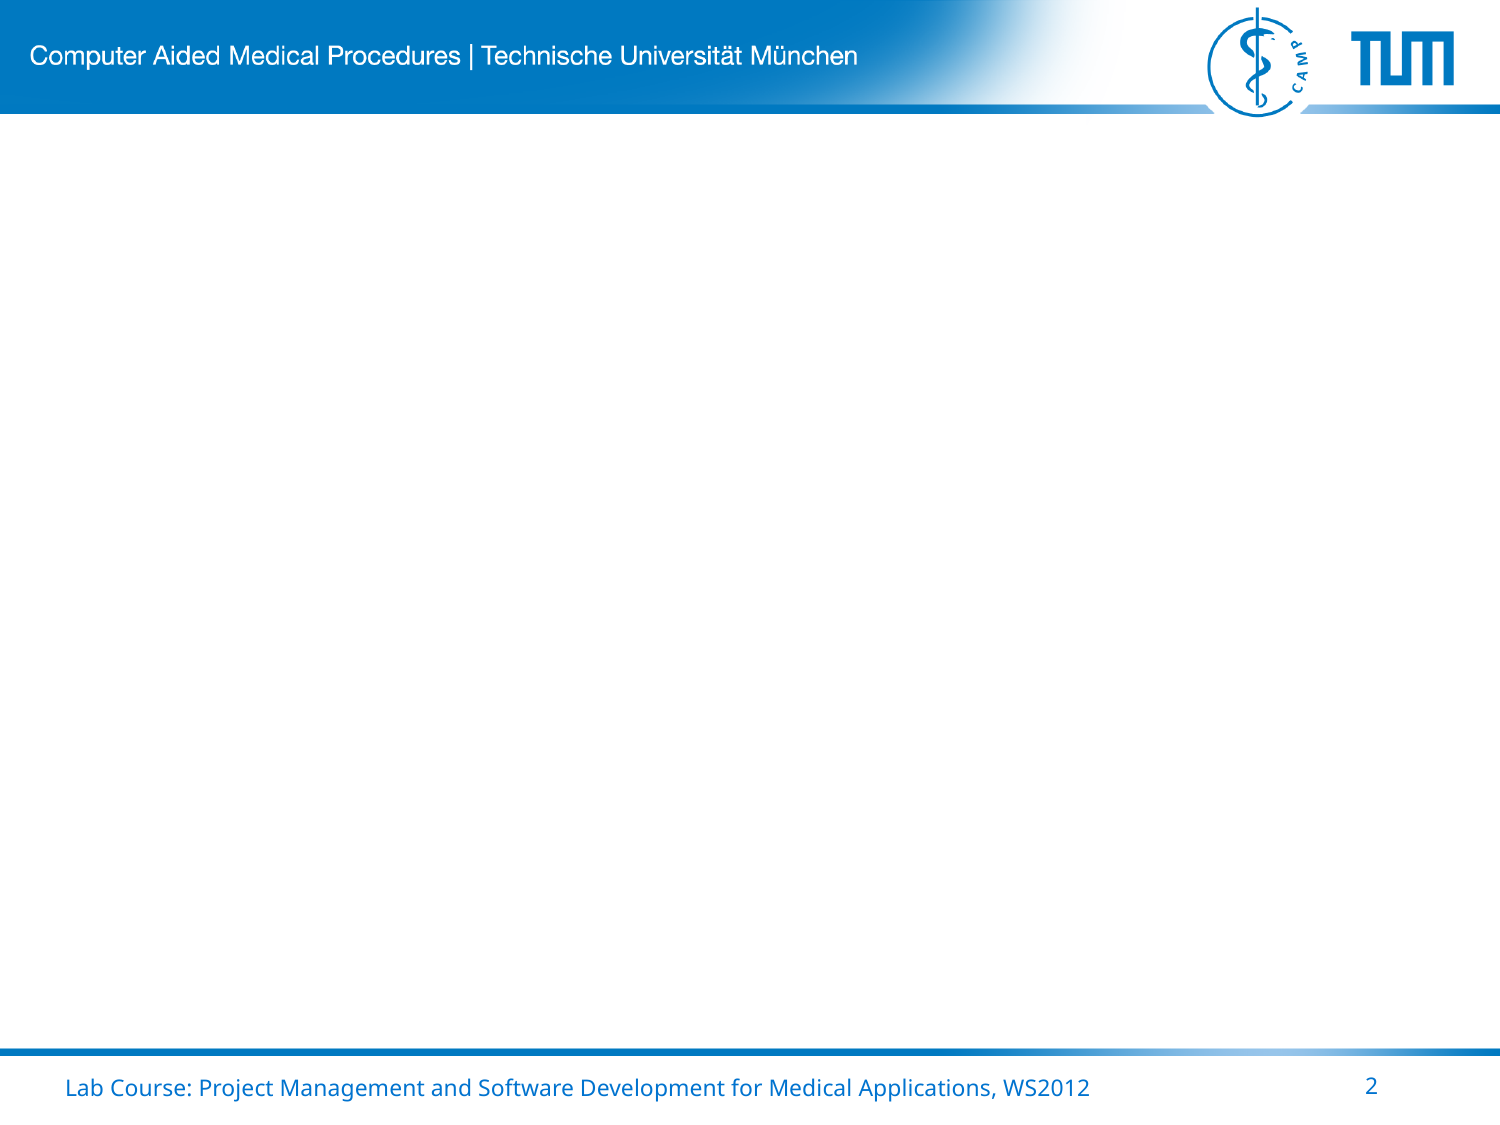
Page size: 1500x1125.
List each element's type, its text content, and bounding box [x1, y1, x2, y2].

text_box ‹Nr.› [1350, 1062, 1445, 1113]
text_box Lab Course: Project Management and Software Development for Medical Applications, WS2012 [50, 1062, 1124, 1113]
